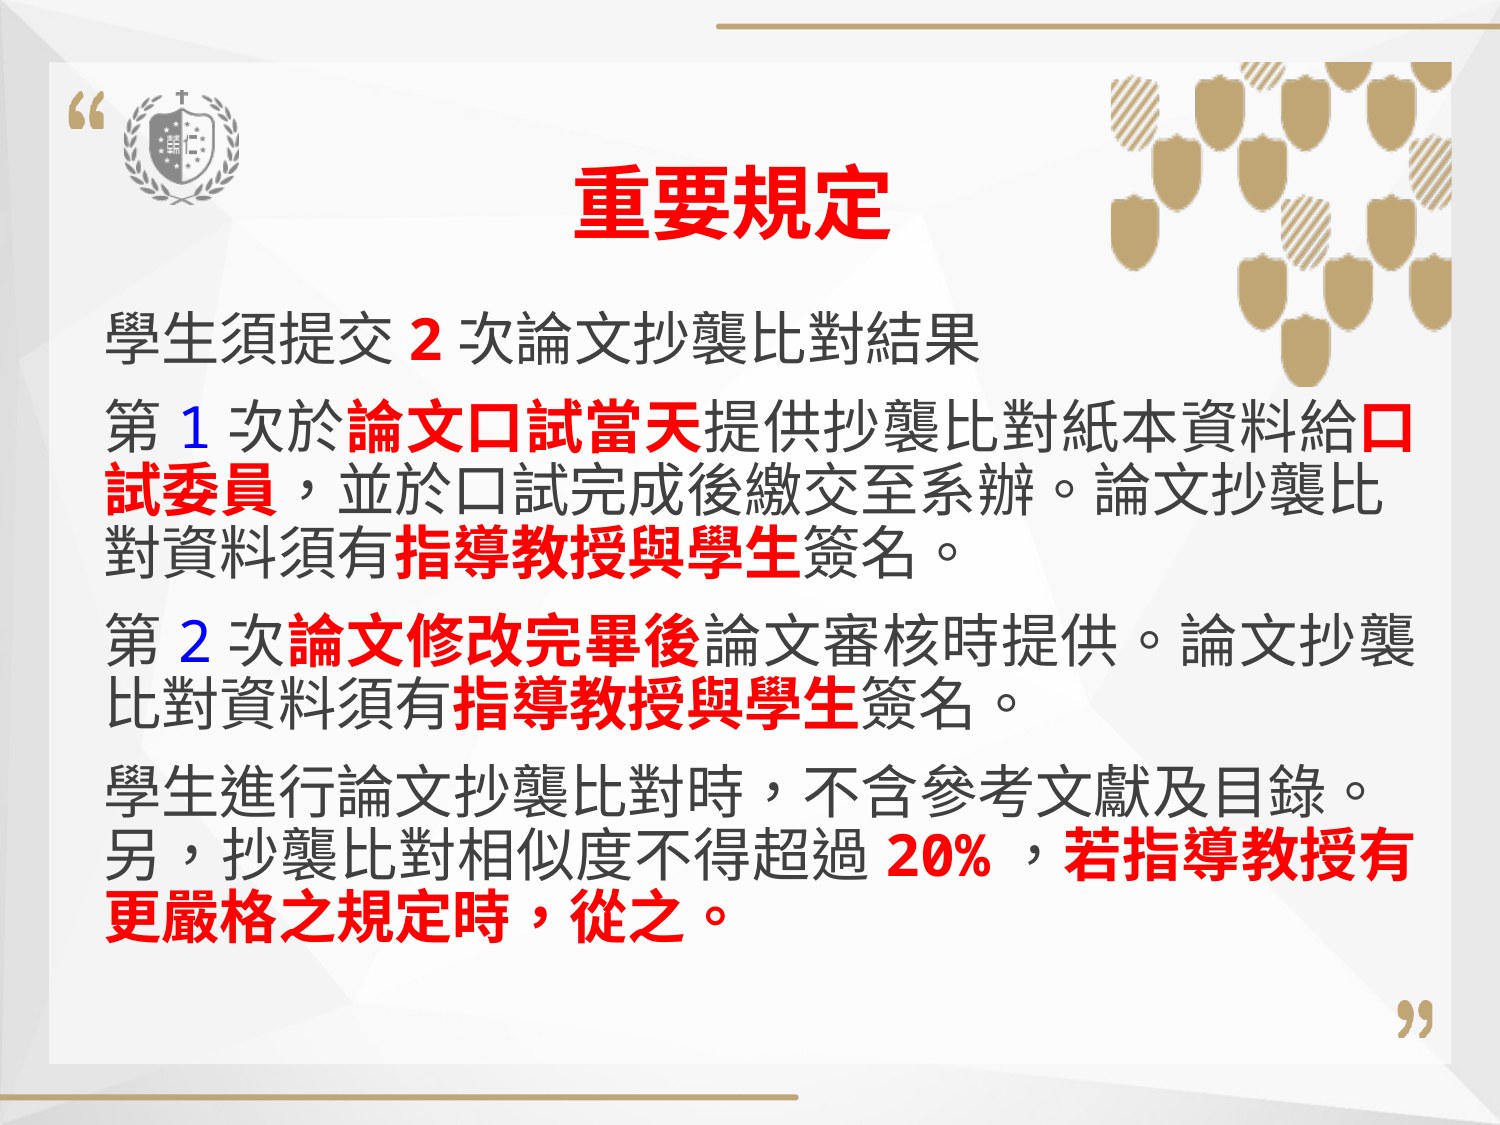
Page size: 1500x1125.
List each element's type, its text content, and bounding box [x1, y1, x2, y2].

picture [123, 90, 239, 205]
text_box [67, 278, 1433, 1059]
text_box 學生須提交2次論文抄襲比對結果 第1次於論文口試當天提供抄襲比對紙本資料給口試委員，並於口試完成後繳交至系辦。論文抄襲比對資料須有指導教授與學生簽名。 第2次論文修改完畢後論文審核時提供。論文抄襲比對資料須有指導教授與學生簽名。 學生進行論文抄襲比對時，不含參考文獻及目錄。另，抄襲比對相似度不得超過20%，若指導教授有更嚴格之規定時，從之。 [88, 302, 1433, 1059]
text_box 重要規定 [159, 144, 1306, 278]
